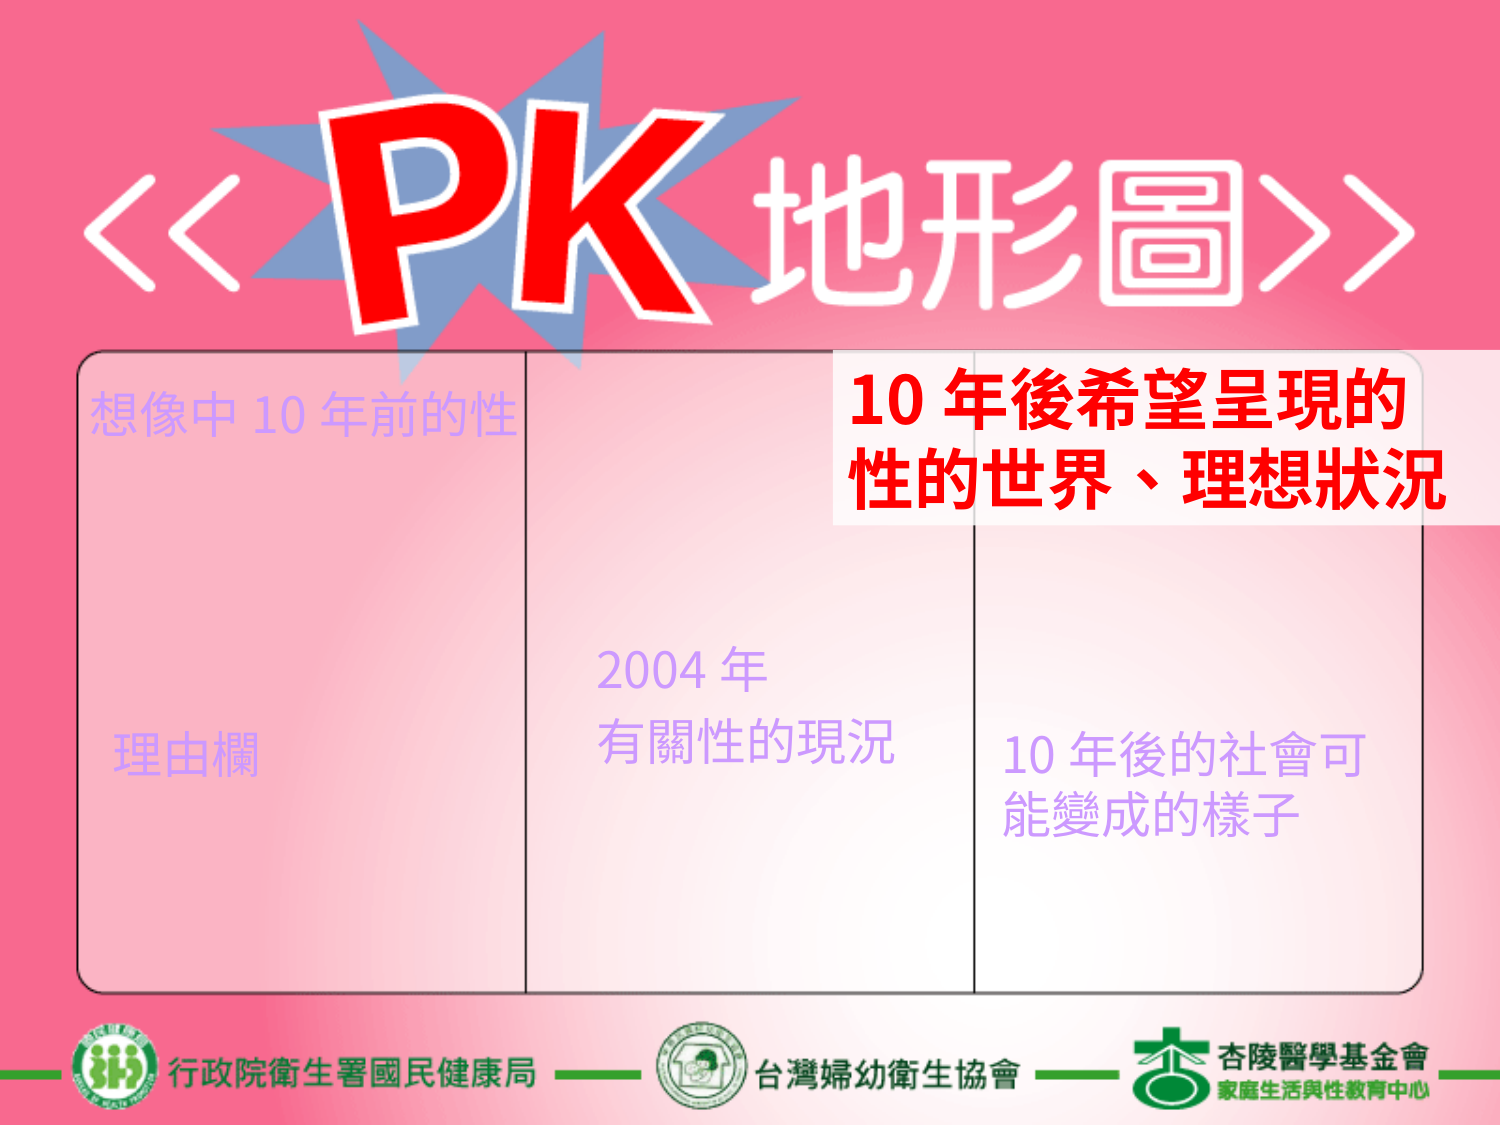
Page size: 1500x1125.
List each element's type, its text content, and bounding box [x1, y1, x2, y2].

text_box 10年後的社會可能變成的樣子 [986, 716, 1421, 852]
text_box 想像中10年前的性 [74, 376, 537, 452]
text_box 10年後希望呈現的 性的世界、理想狀況 [832, 349, 1500, 526]
text_box 理由欄 [97, 716, 278, 792]
picture [0, 0, 1500, 1125]
text_box 2004年 有關性的現況 [581, 630, 916, 779]
